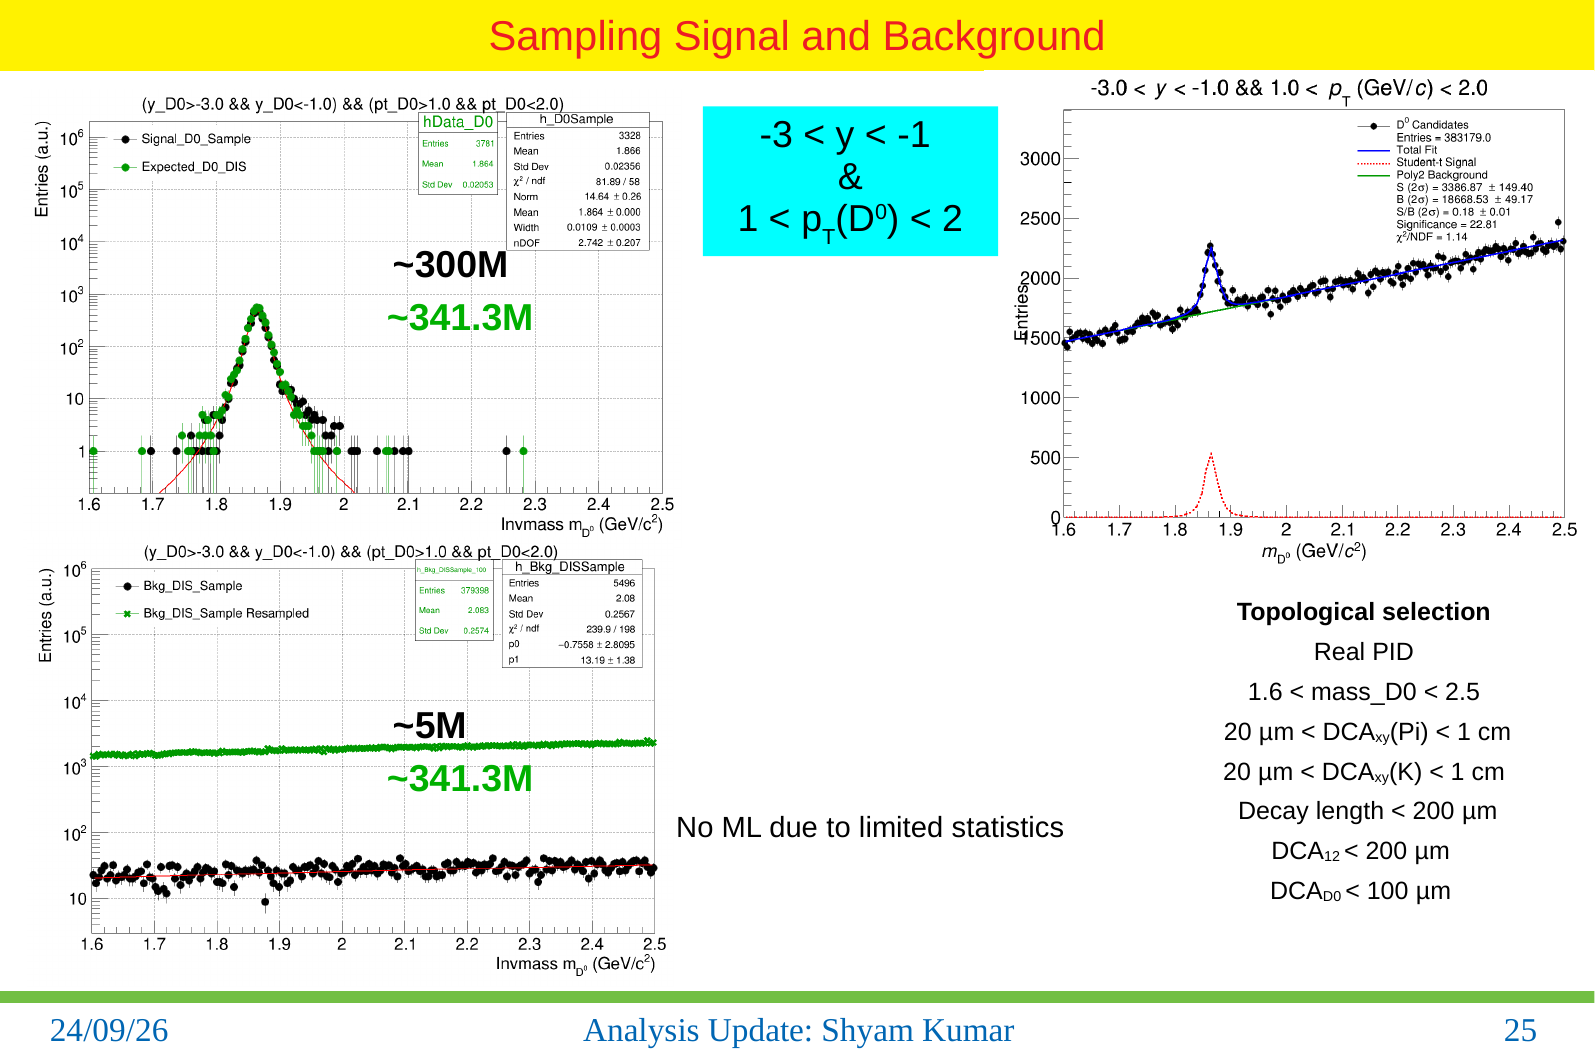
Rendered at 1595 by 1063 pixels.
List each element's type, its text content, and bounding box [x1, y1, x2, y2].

picture [984, 70, 1595, 567]
text_box ~5M [377, 696, 662, 754]
title Sampling Signal and Background [0, 0, 1595, 71]
text_box ~341.3M [372, 289, 656, 347]
text_box ~341.3M [372, 750, 656, 807]
text_box Topological selection Real PID 1.6 < mass_D0 < 2.5 20 µm < DCAxy(Pi) < 1 cm 20 µm < DCAxy(K) < 1 cm Decay length < 200 µm DCA12 < 200 µm DCAD0 < 100 µm [1122, 590, 1595, 952]
text_box No ML due to limited statistics [661, 803, 1087, 875]
text_box -3 < y < -1 & 1 < pT(D0) < 2 [702, 106, 999, 257]
text_box ~300M [377, 236, 662, 294]
picture [23, 89, 682, 987]
